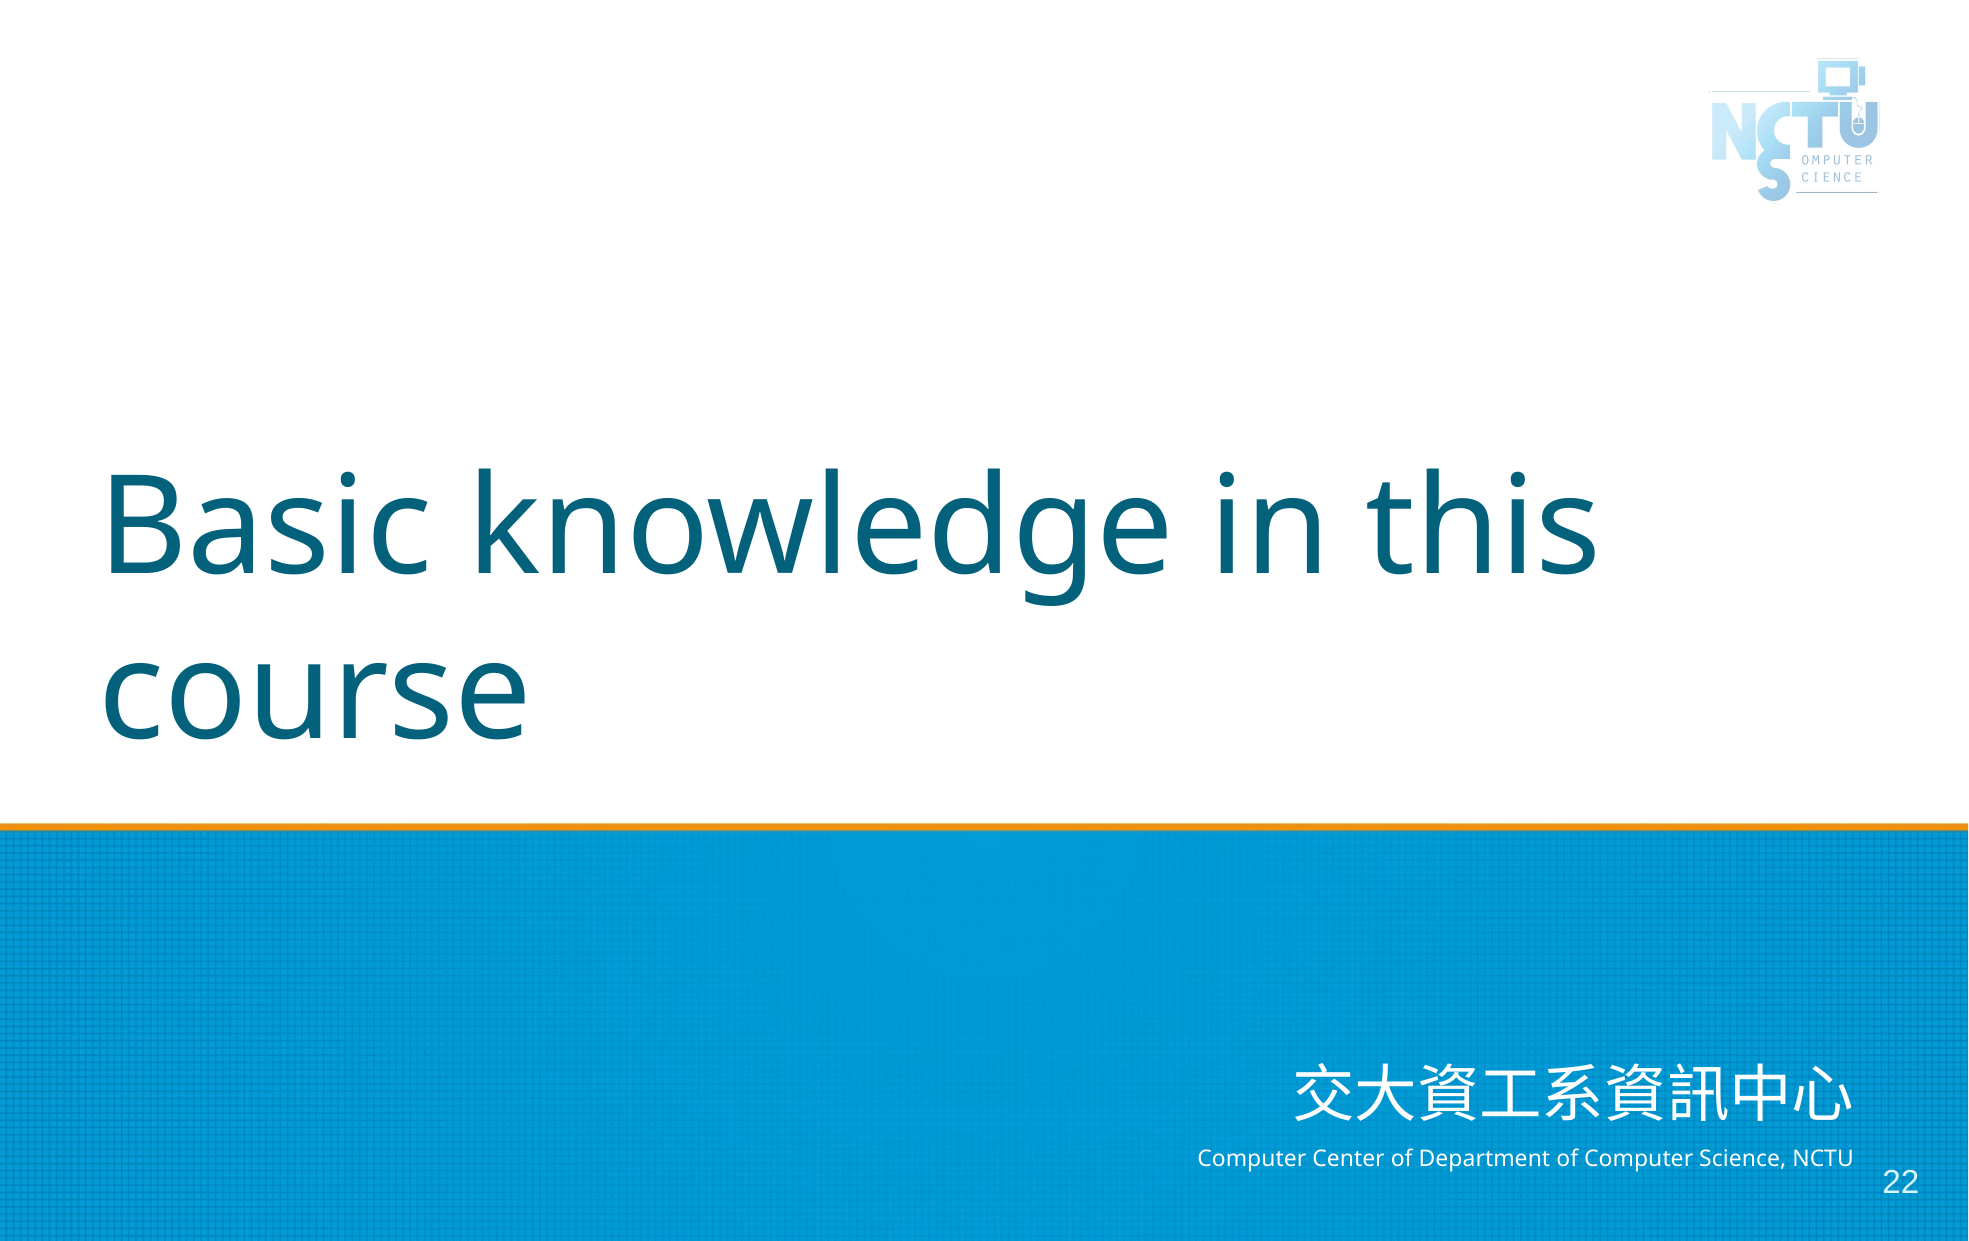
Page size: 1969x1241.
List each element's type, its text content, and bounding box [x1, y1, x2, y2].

slide_number <number> [1841, 1145, 1960, 1241]
picture [0, 0, 1969, 832]
title Basic knowledge in this course [98, 559, 1870, 767]
